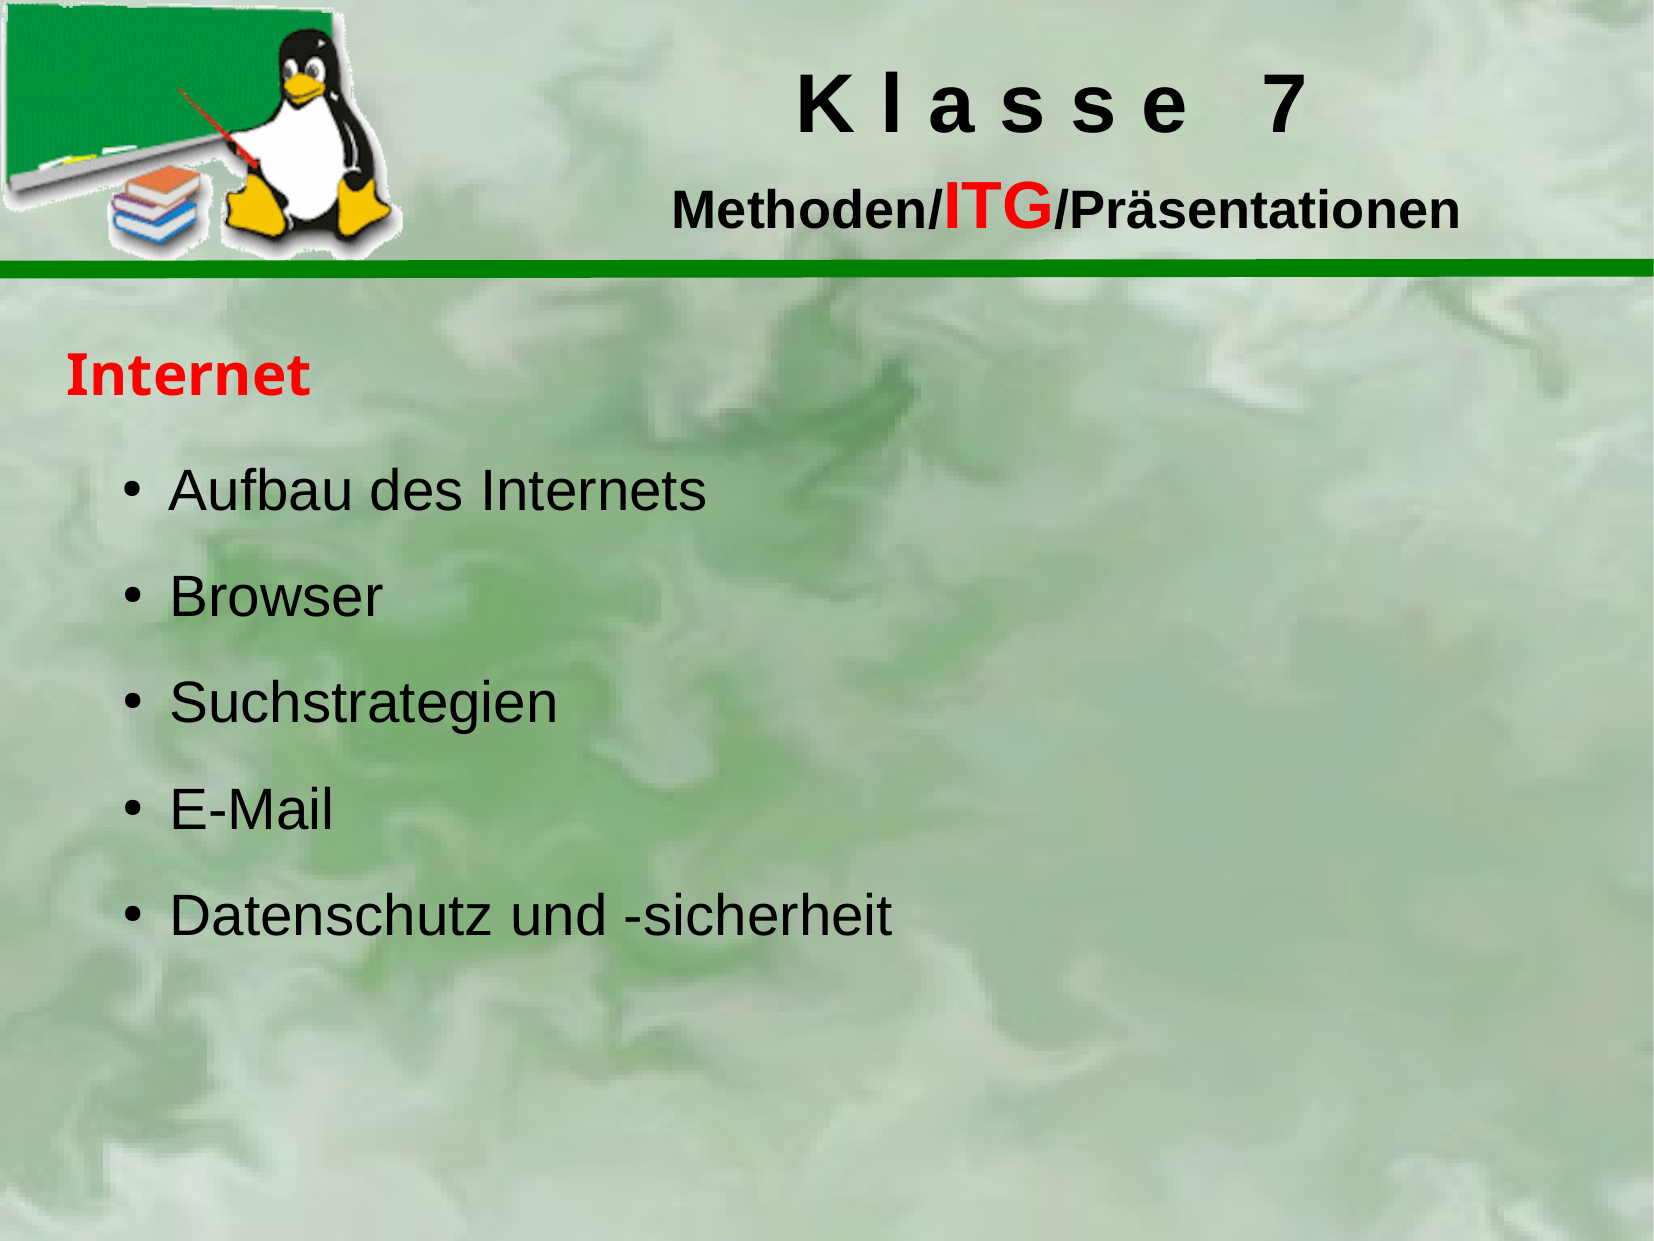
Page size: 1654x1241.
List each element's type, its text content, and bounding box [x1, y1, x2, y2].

title Klasse 7 [540, 0, 1563, 208]
text_box Browser [83, 561, 1200, 641]
picture [0, 0, 1654, 260]
text_box Aufbau des Internets [83, 454, 1398, 535]
picture [0, 277, 1654, 1241]
text_box Suchstrategien [83, 667, 940, 747]
text_box Methoden/ITG/Präsentationen [567, 160, 1567, 250]
text_box E-Mail [83, 773, 1172, 854]
list Internet [66, 348, 1556, 422]
text_box Datenschutz und -sicherheit [83, 879, 1188, 960]
